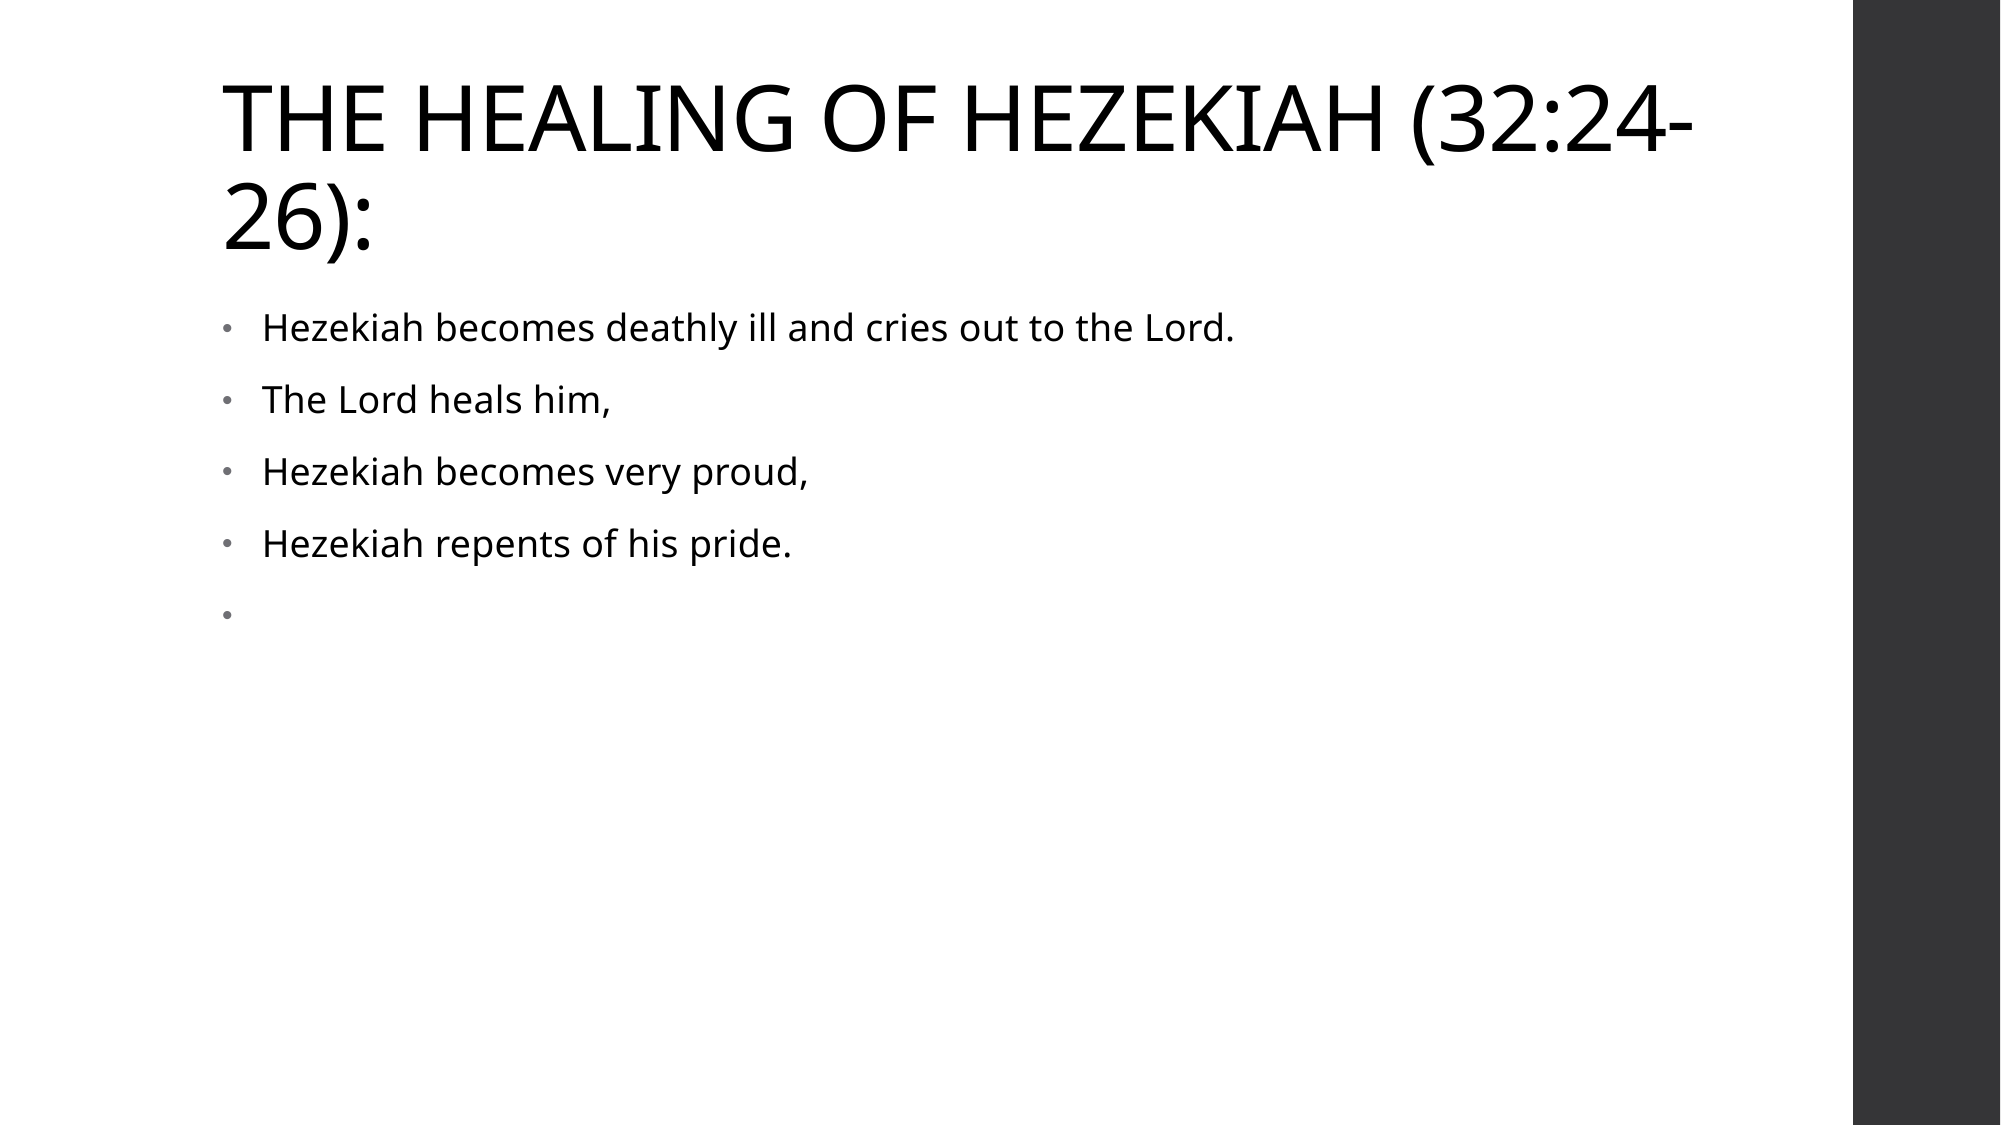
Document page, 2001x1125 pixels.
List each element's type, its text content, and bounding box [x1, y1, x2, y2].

list Hezekiah becomes deathly ill and cries out to the Lord. The Lord heals him, Hezekiah becomes very proud, Hezekiah repents of his pride. [206, 299, 1617, 1014]
title THE HEALING OF HEZEKIAH (32:24-26): [206, 60, 1797, 278]
